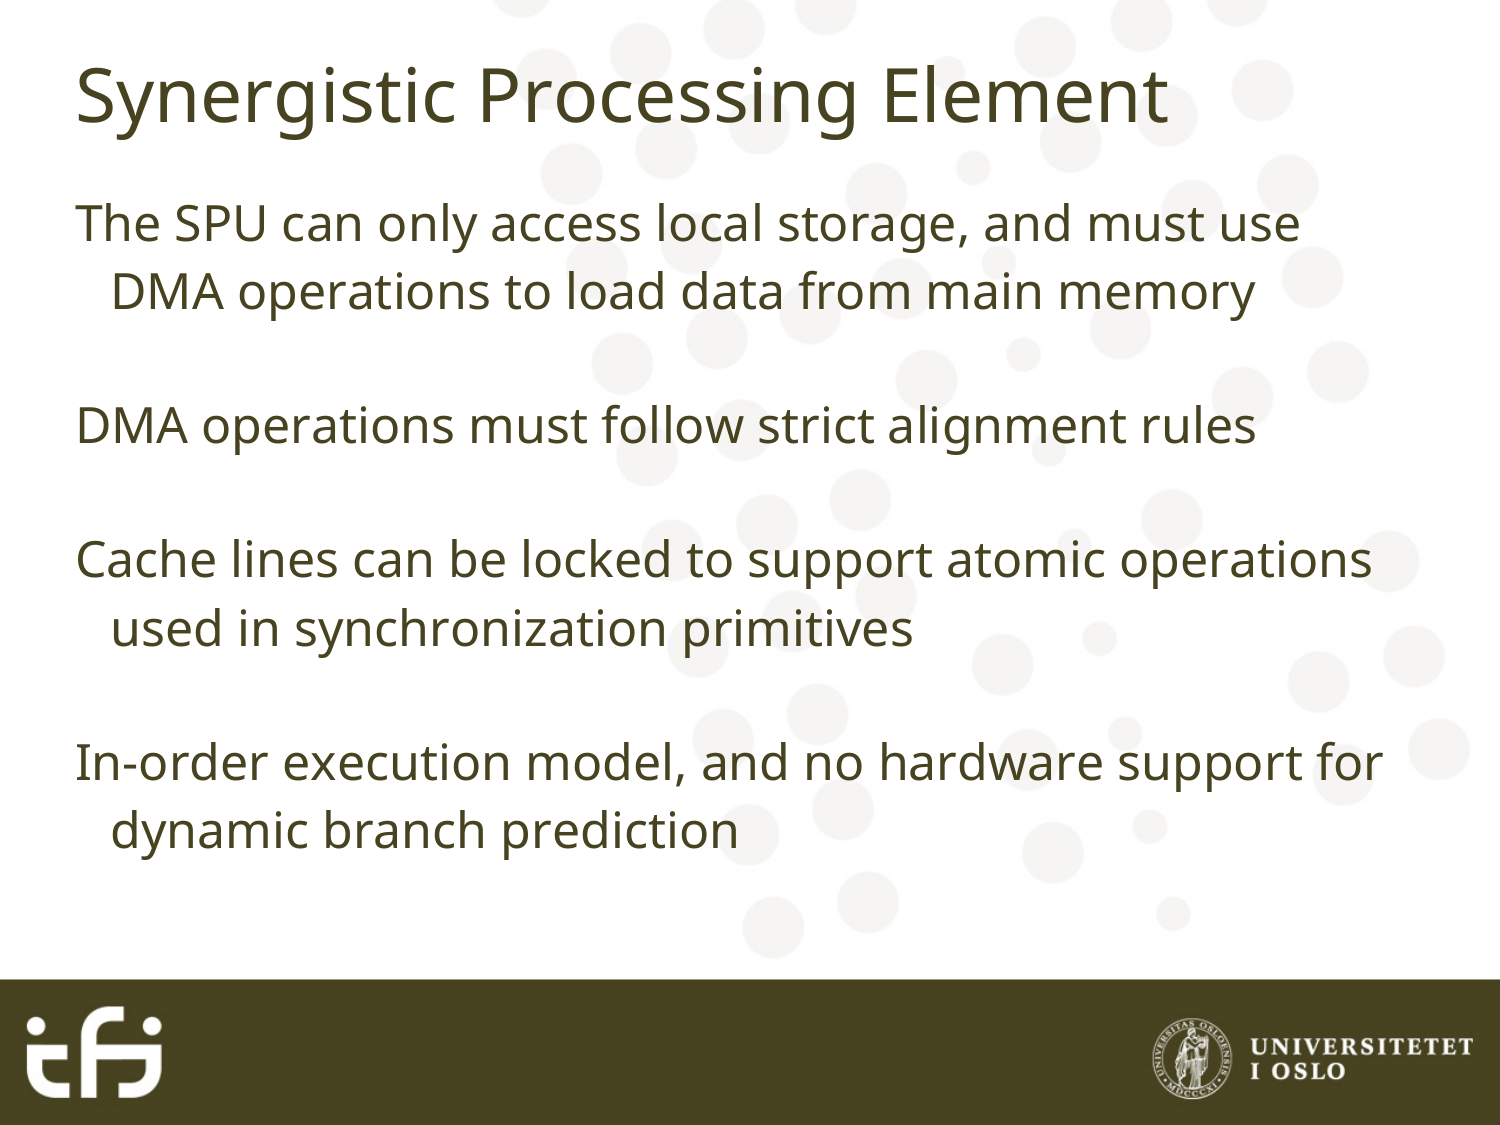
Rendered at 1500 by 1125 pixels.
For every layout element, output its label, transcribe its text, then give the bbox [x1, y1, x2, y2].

list The SPU can only access local storage, and must use DMA operations to load data from main memory DMA operations must follow strict alignment rules Cache lines can be locked to support atomic operations used in synchronization primitives In-order execution model, and no hardware support for dynamic branch prediction [75, 187, 1426, 938]
title Synergistic Processing Element [75, 40, 1426, 146]
picture [0, 0, 1500, 1125]
